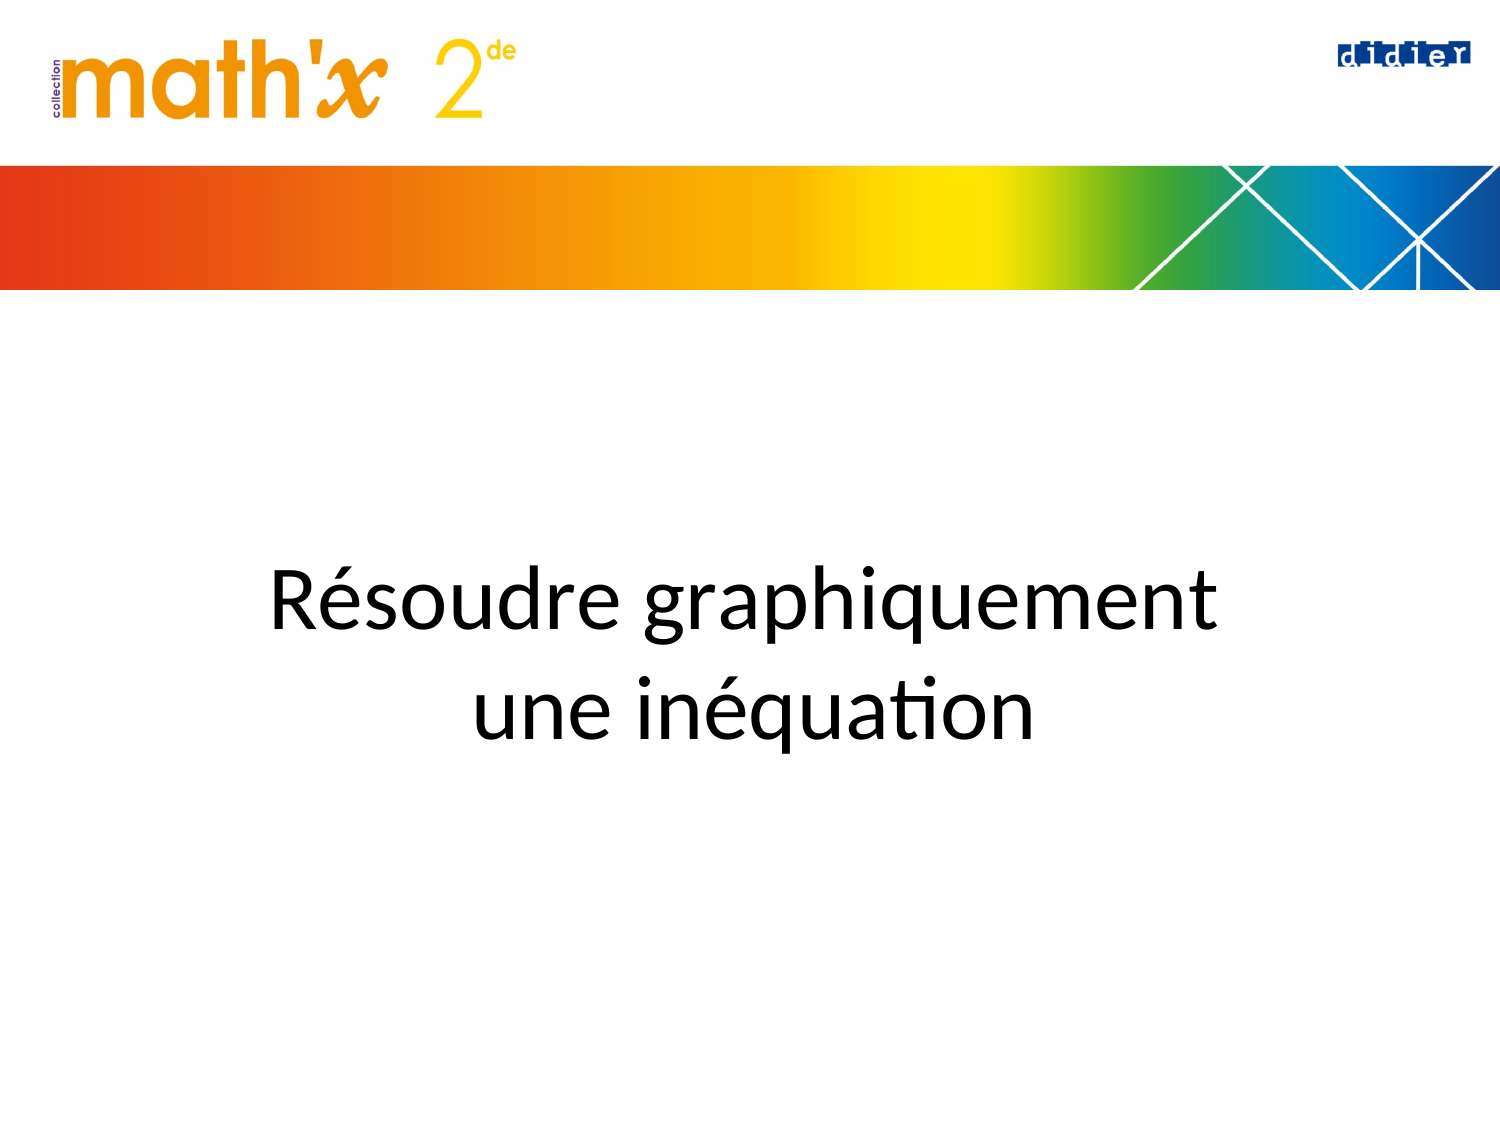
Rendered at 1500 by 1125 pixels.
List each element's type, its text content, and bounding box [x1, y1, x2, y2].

picture [0, 0, 1500, 290]
title Résoudre graphiquement une inéquation [117, 527, 1393, 769]
